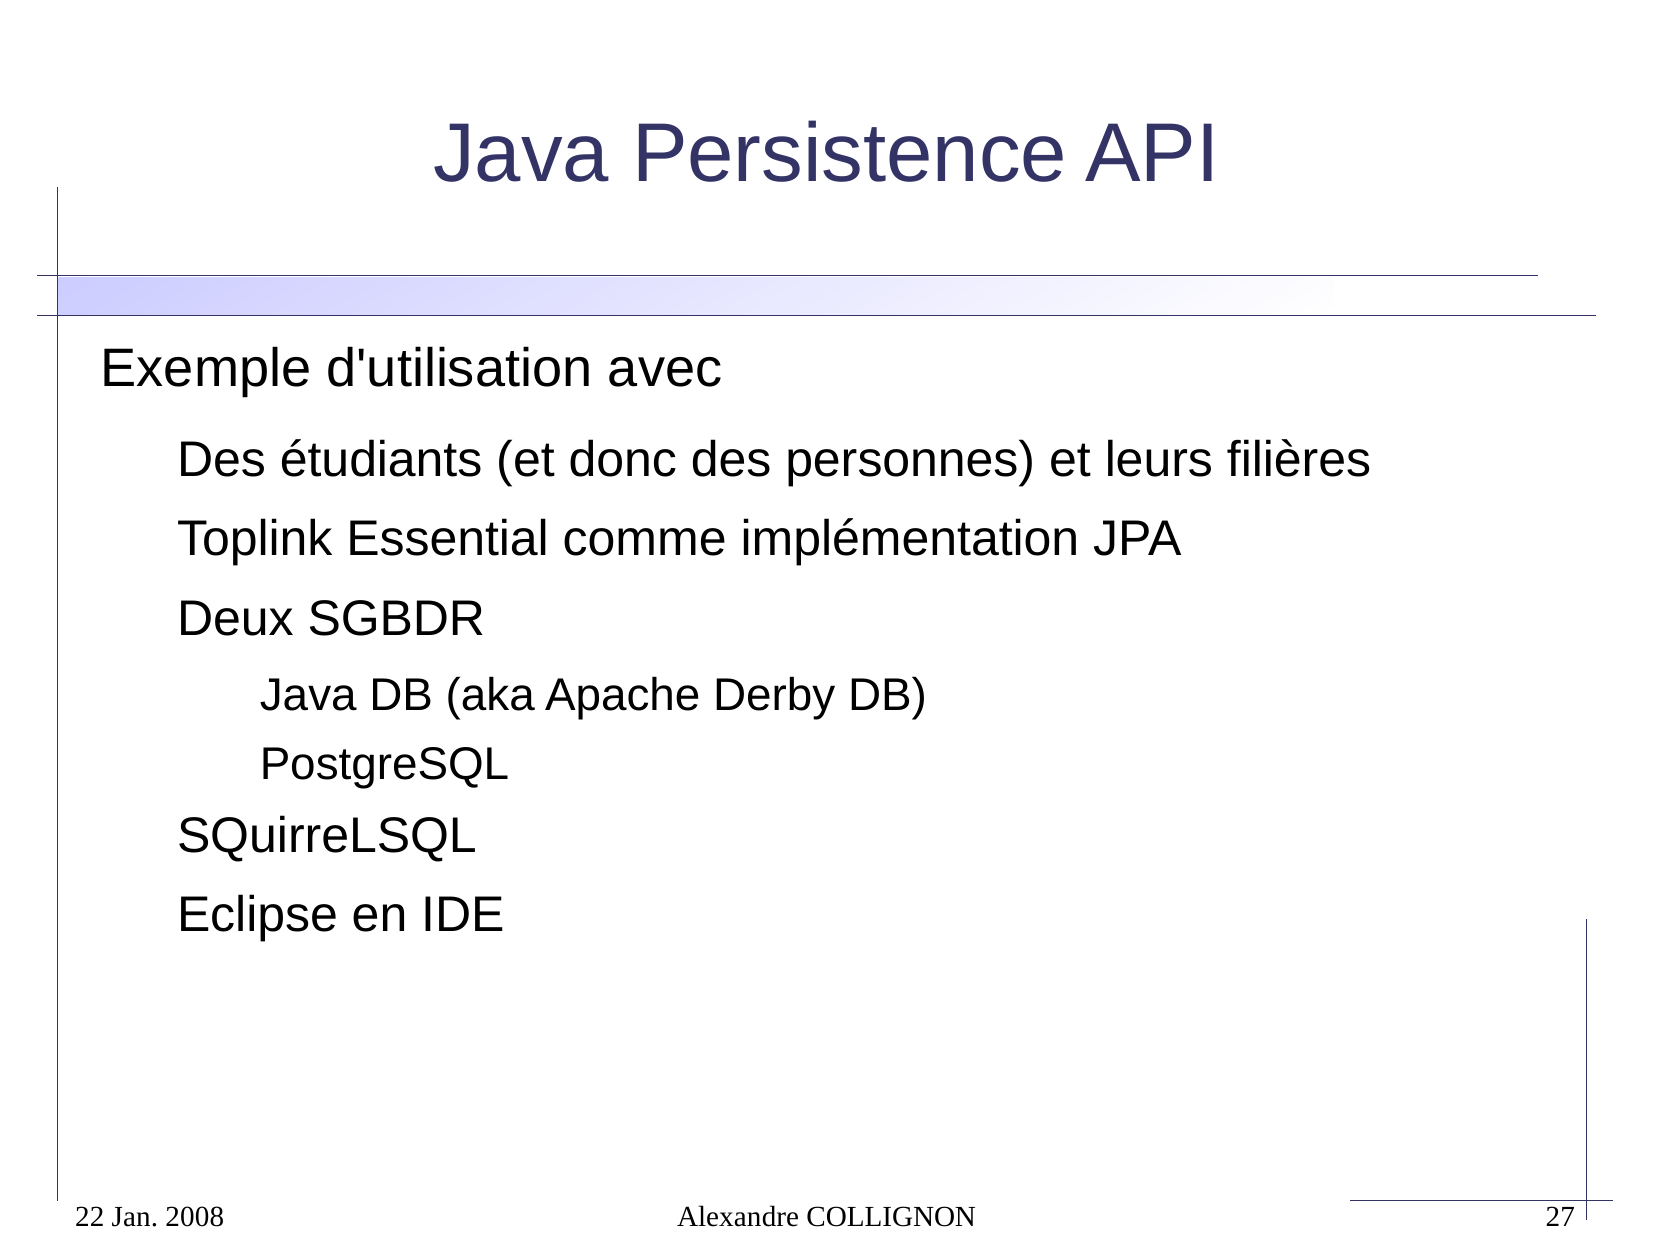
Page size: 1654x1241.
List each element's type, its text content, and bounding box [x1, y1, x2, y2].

title Java Persistence API [82, 49, 1571, 257]
list Exemple d'utilisation avec Des étudiants (et donc des personnes) et leurs filières Toplink Essential comme implémentation JPA Deux SGBDR Java DB (aka Apache Derby DB) PostgreSQL SQuirreLSQL Eclipse en IDE [82, 337, 1571, 992]
